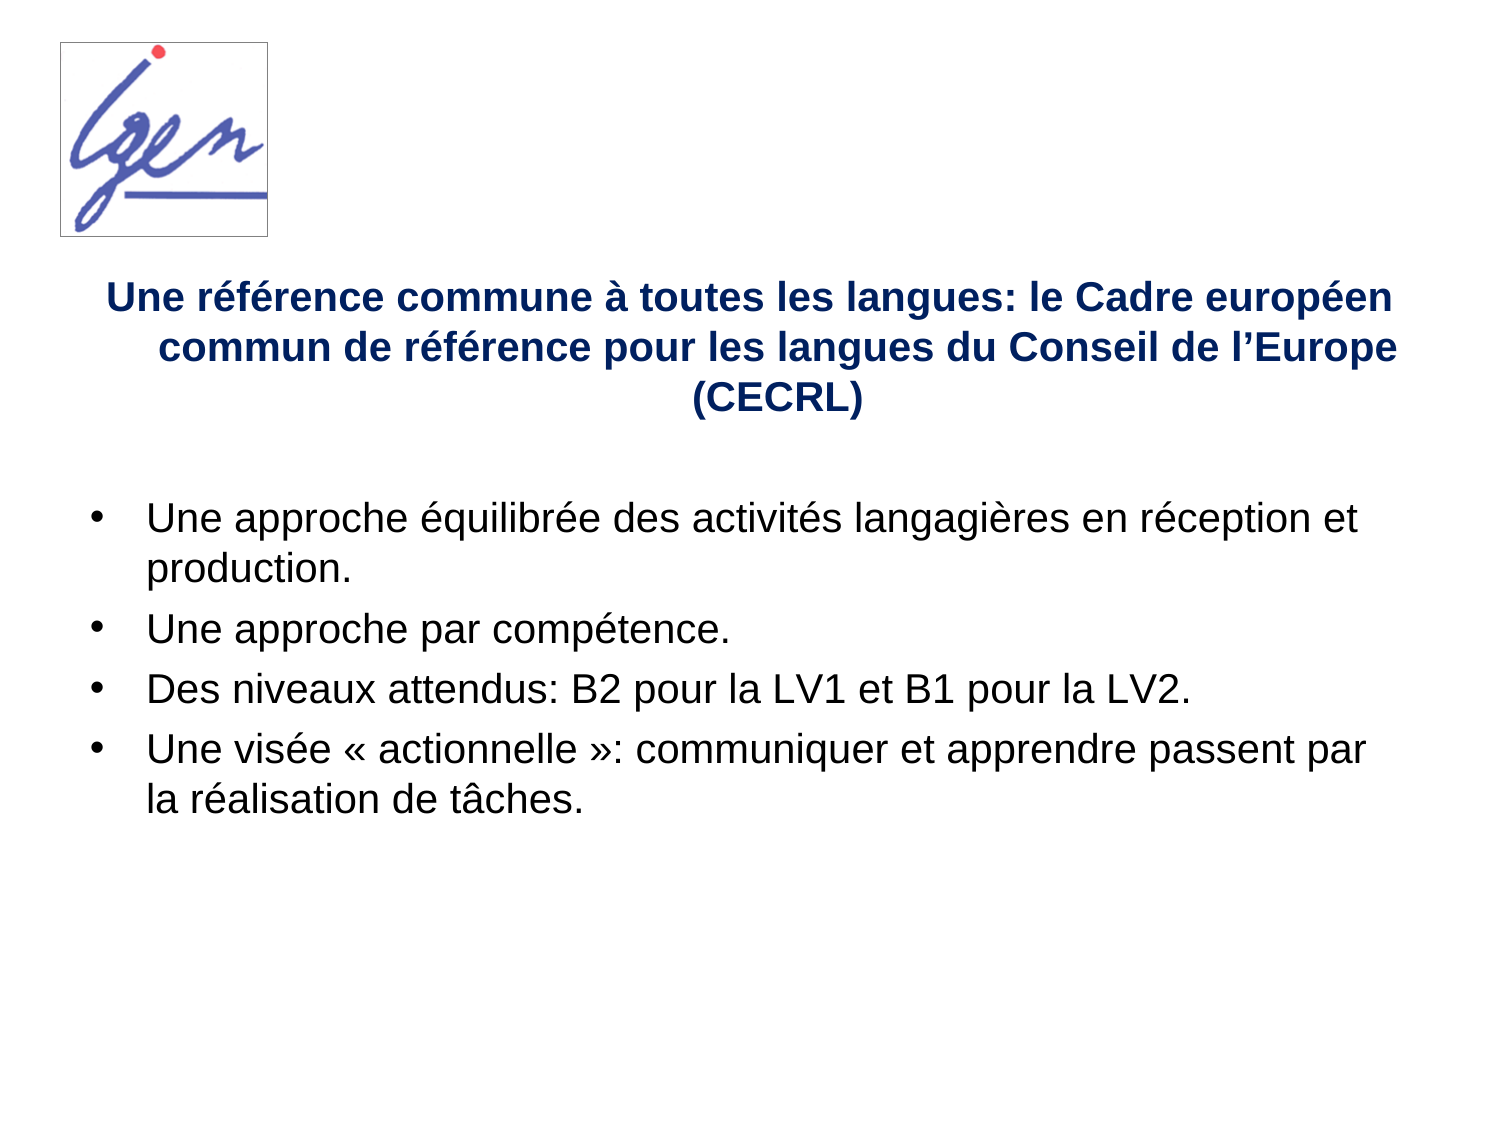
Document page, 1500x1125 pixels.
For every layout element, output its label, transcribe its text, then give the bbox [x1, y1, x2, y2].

picture [60, 42, 268, 237]
text_box Une référence commune à toutes les langues: le Cadre européen commun de référence pour les langues du Conseil de l’Europe (CECRL) Une approche équilibrée des activités langagières en réception et production. Une approche par compétence. Des niveaux attendus: B2 pour la LV1 et B1 pour la LV2. Une visée « actionnelle »: communiquer et apprendre passent par la réalisation de tâches. [75, 262, 1426, 1005]
